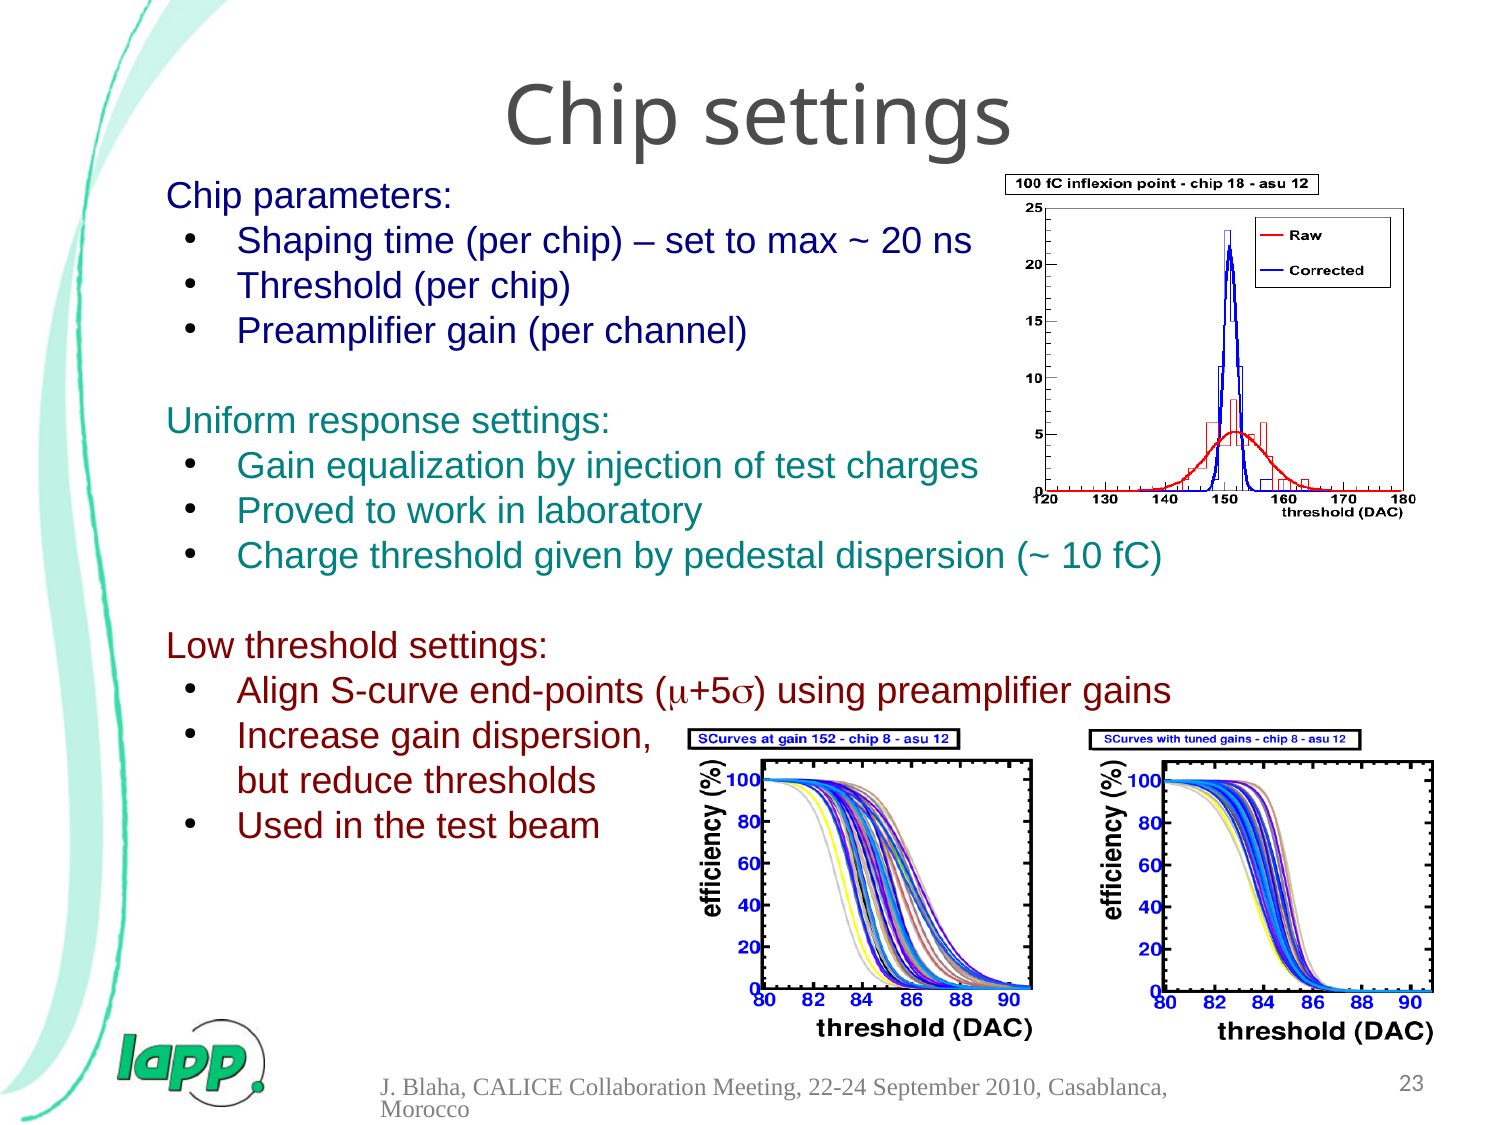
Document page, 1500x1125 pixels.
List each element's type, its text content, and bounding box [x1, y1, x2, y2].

picture [675, 720, 1058, 1048]
list Chip parameters: Shaping time (per chip) – set to max ~ 20 ns Threshold (per chip) Preamplifier gain (per channel) Uniform response settings: Gain equalization by injection of test charges Proved to work in laboratory Charge threshold given by pedestal dispersion (~ 10 fC) Low threshold settings: Align S-curve end-points (m+5s) using preamplifier gains Increase gain dispersion, but reduce thresholds Used in the test beam [165, 174, 1428, 1045]
title Chip settings [32, 18, 1486, 208]
picture [0, 0, 311, 1125]
picture [1078, 722, 1463, 1059]
picture [992, 169, 1448, 530]
